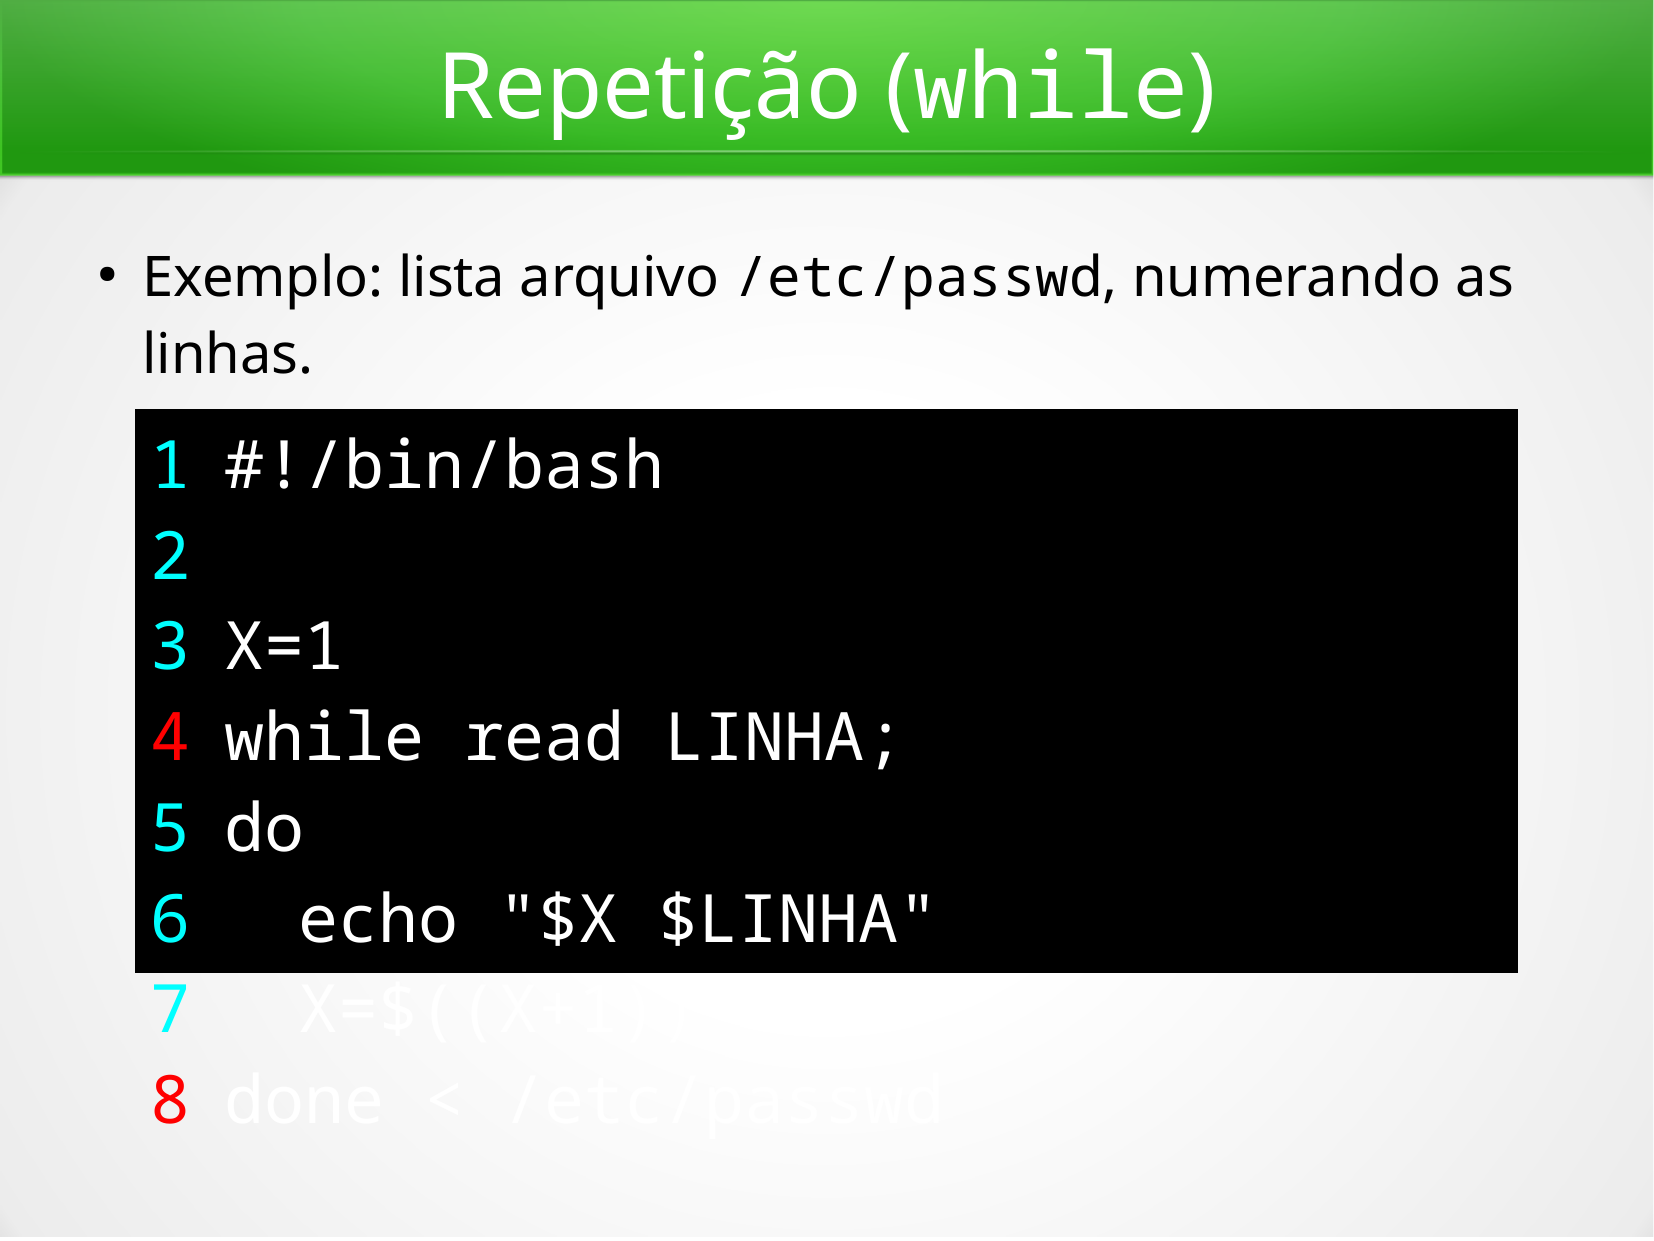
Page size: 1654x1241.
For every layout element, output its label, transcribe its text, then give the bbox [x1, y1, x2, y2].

text_box 1 #!/bin/bash 2 3 X=1 4 while read LINHA; 5 do 6 echo "$X $LINHA" 7 X=$((X+1)) 8 done < /etc/passwd [135, 409, 1518, 973]
list Exemplo: lista arquivo /etc/passwd, numerando as linhas. [82, 237, 1571, 390]
title Repetição (while) [82, 11, 1571, 154]
picture [0, 0, 1654, 1237]
